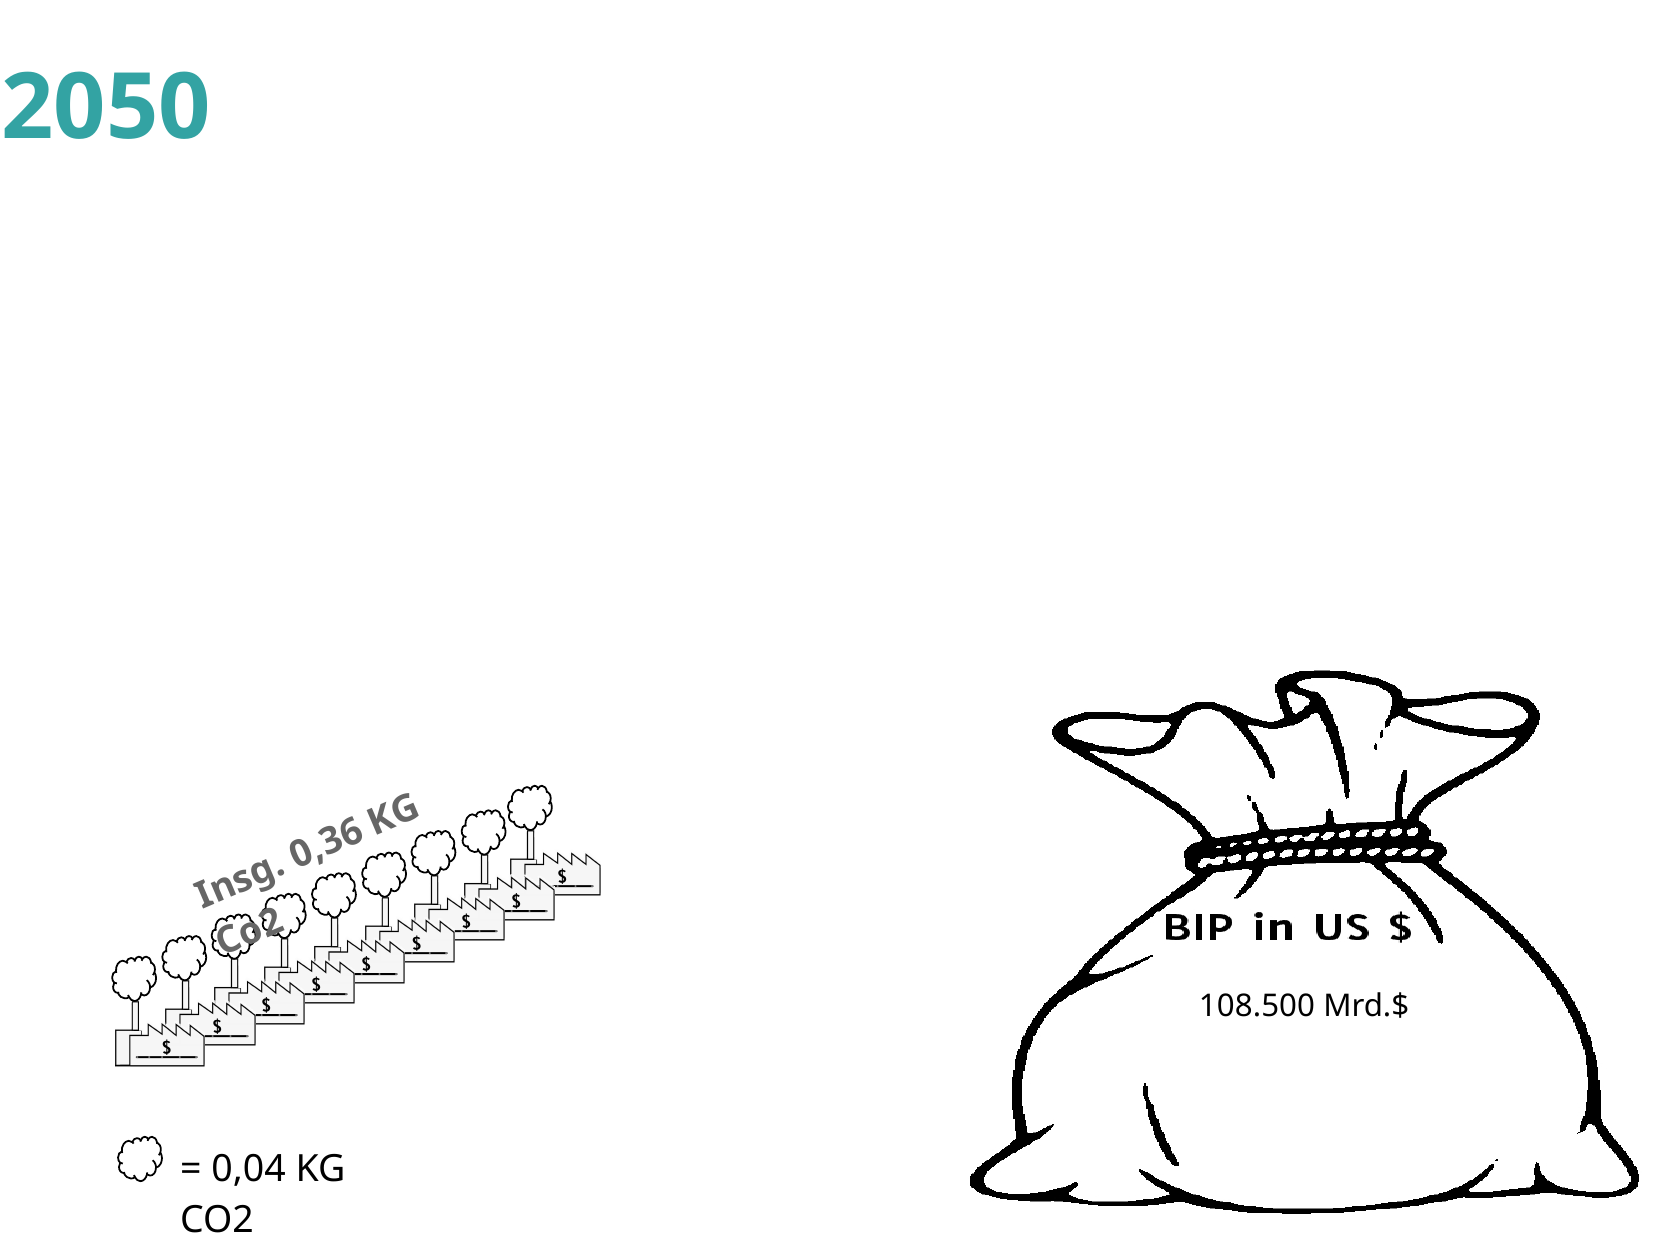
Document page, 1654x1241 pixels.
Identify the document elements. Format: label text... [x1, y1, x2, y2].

title 2050 [0, 0, 213, 208]
picture [216, 948, 227, 955]
picture [170, 970, 198, 979]
picture [419, 865, 447, 874]
picture [466, 844, 497, 853]
picture [370, 887, 397, 895]
picture [115, 820, 601, 1068]
picture [229, 948, 247, 957]
picture [515, 820, 543, 829]
picture [280, 928, 297, 937]
text_box = 0,04 KG CO2 [165, 1133, 414, 1191]
text_box Insg. 0,36 KG Co2 [170, 755, 465, 925]
picture [120, 991, 147, 999]
picture [317, 907, 348, 916]
picture [967, 661, 1642, 1222]
